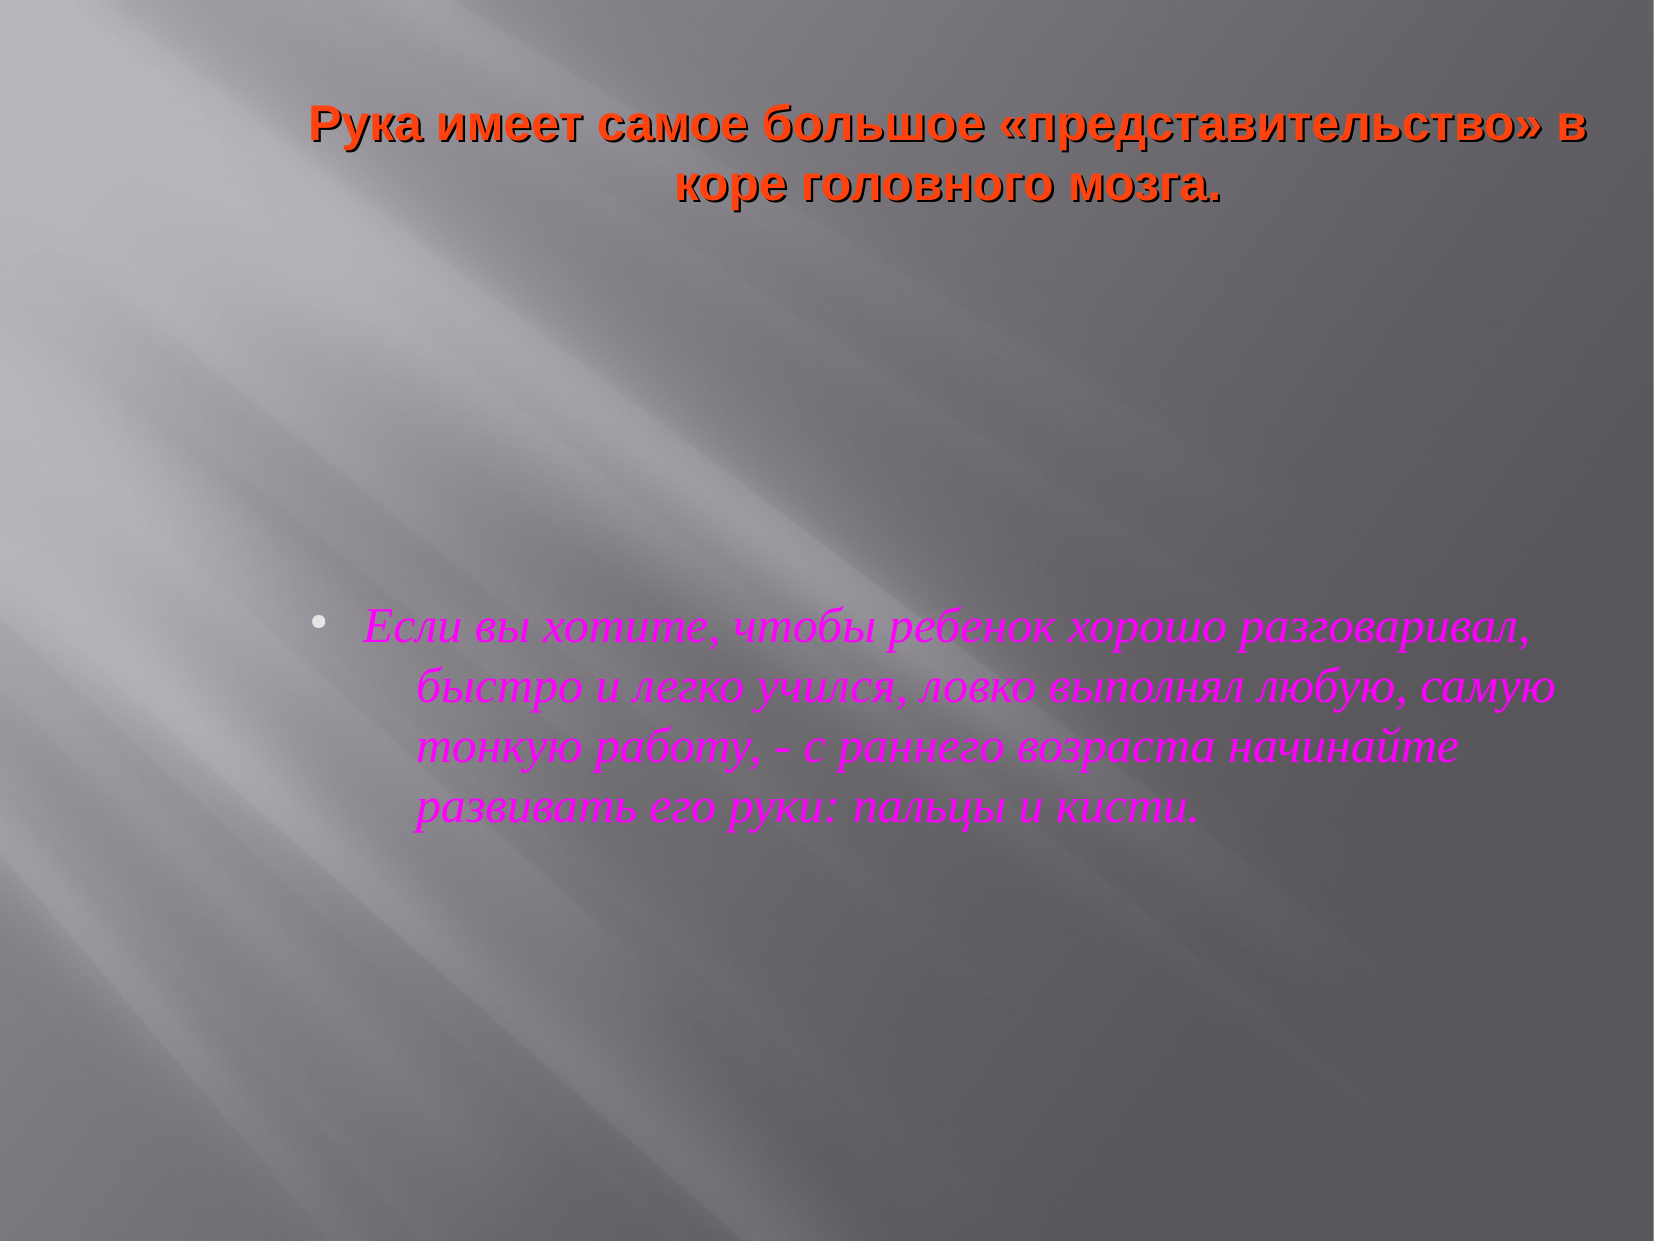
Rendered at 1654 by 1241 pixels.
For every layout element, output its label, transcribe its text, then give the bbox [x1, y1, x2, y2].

title Рука имеет самое большое «представительство» в коре головного мозга. [241, 80, 1654, 220]
list Если вы хотите, чтобы ребенок хорошо разговаривал, быстро и легко учился, ловко выполнял любую, самую тонкую работу, - с раннего возраста начинайте развивать его руки: пальцы и кисти. [257, 584, 1654, 1137]
